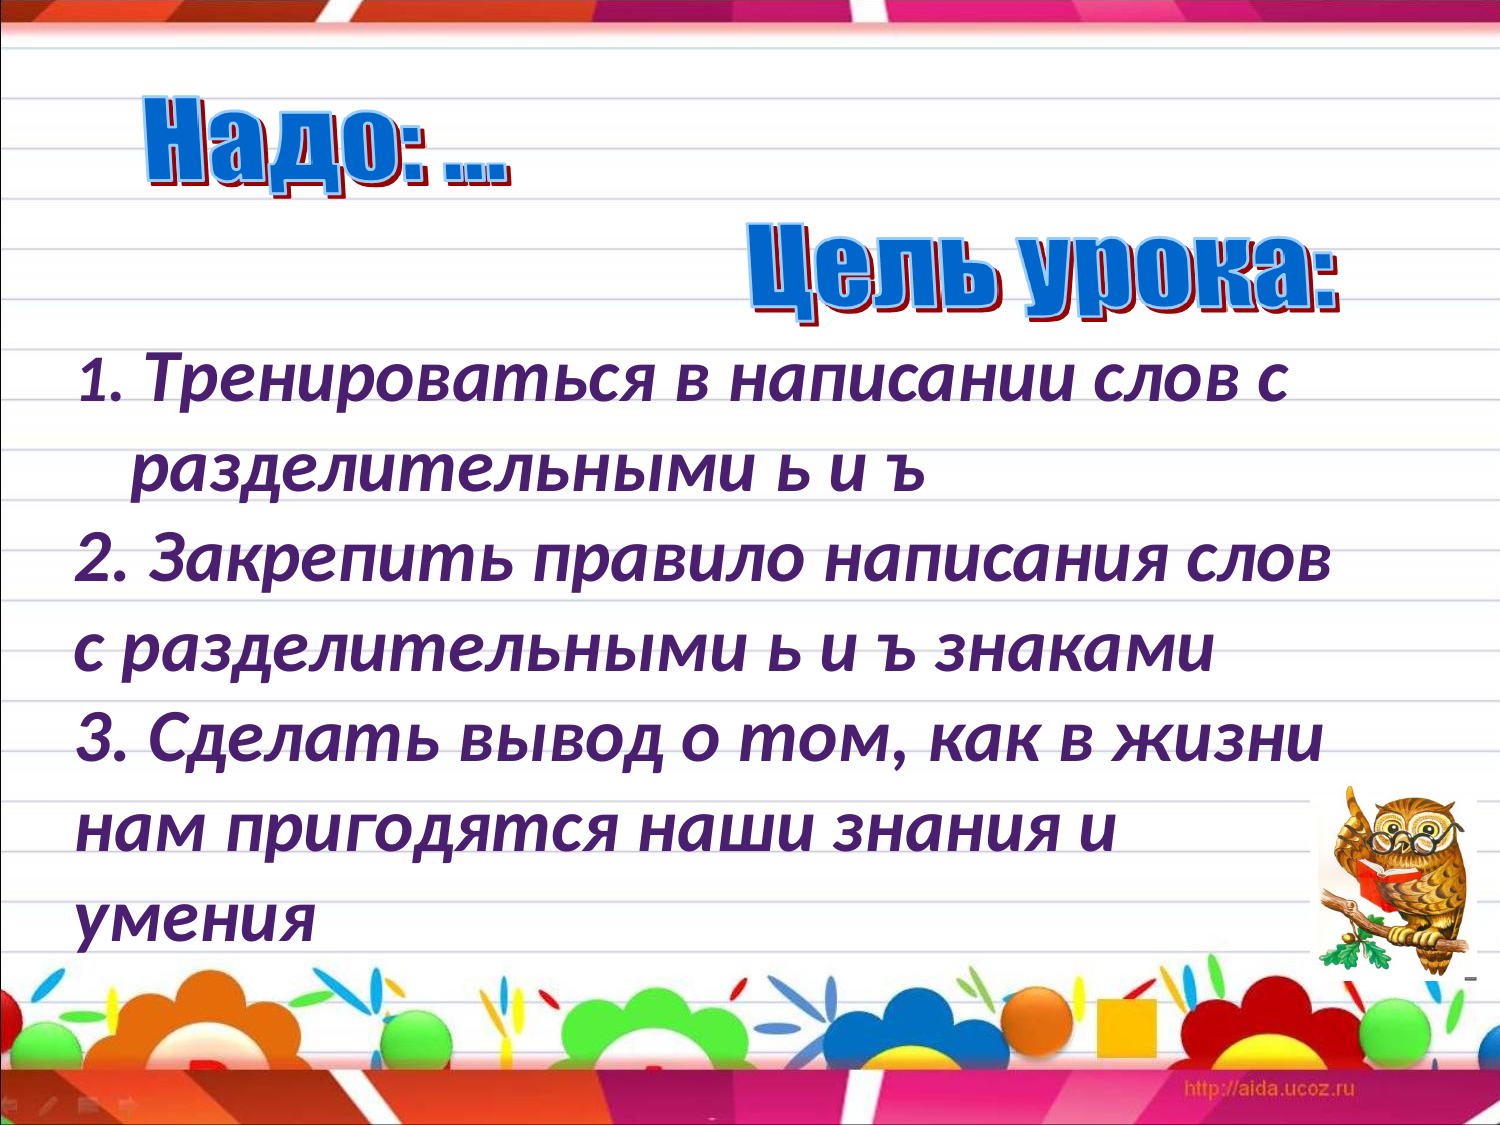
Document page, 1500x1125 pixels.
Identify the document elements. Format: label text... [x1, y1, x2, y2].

picture [0, 0, 1500, 1125]
text_box 1. Тренироваться в написании слов с разделительными ь и ъ 2. Закрепить правило написания слов с разделительными ь и ъ знаками 3. Сделать вывод о том, как в жизни нам пригодятся наши знания и умения [58, 318, 1394, 1045]
